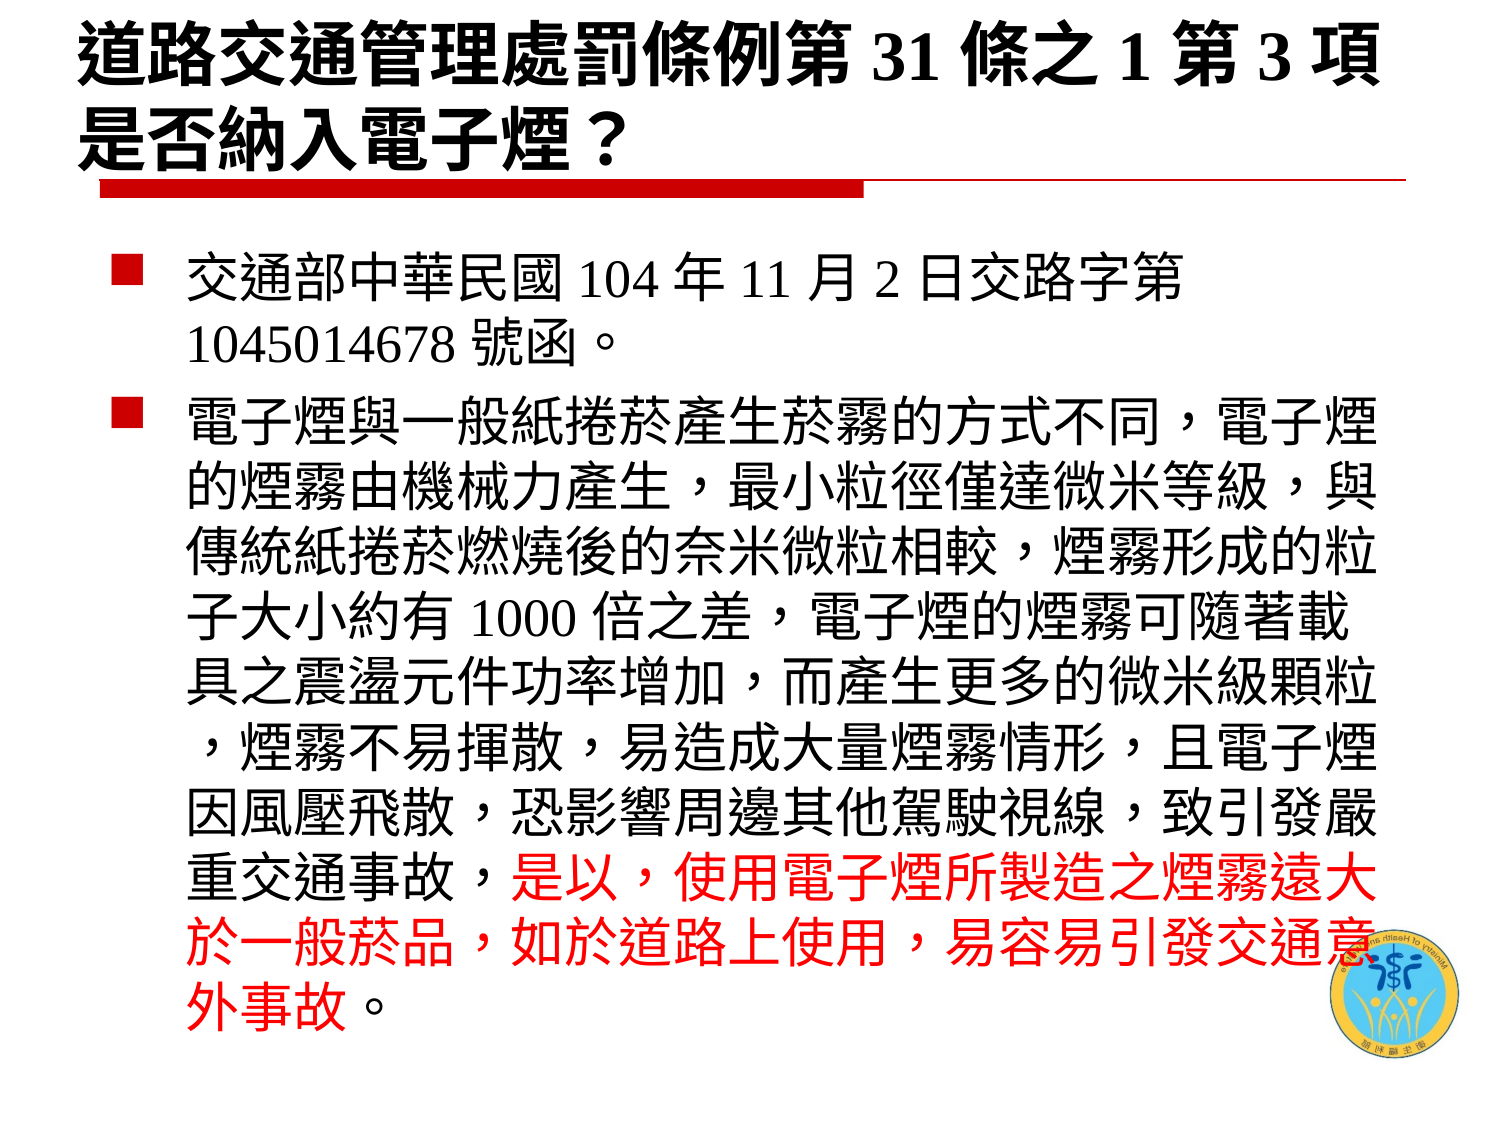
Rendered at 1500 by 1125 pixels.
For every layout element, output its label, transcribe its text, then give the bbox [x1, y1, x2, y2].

title 道路交通管理處罰條例第31條之1第3項是否納入電子煙？ [61, 73, 1453, 188]
list 交通部中華民國104年11月2日交路字第1045014678號函。 電子煙與一般紙捲菸產生菸霧的方式不同，電子煙的煙霧由機械力產生，最小粒徑僅達微米等級，與傳統紙捲菸燃燒後的奈米微粒相較，煙霧形成的粒子大小約有1000倍之差，電子煙的煙霧可隨著載具之震盪元件功率增加，而產生更多的微米級顆粒，煙霧不易揮散，易造成大量煙霧情形，且電子煙因風壓飛散，恐影響周邊其他駕駛視線，致引發嚴重交通事故，是以，使用電子煙所製造之煙霧遠大於一般菸品，如於道路上使用，易容易引發交通意外事故。 [92, 236, 1406, 1048]
picture [1324, 927, 1468, 1062]
